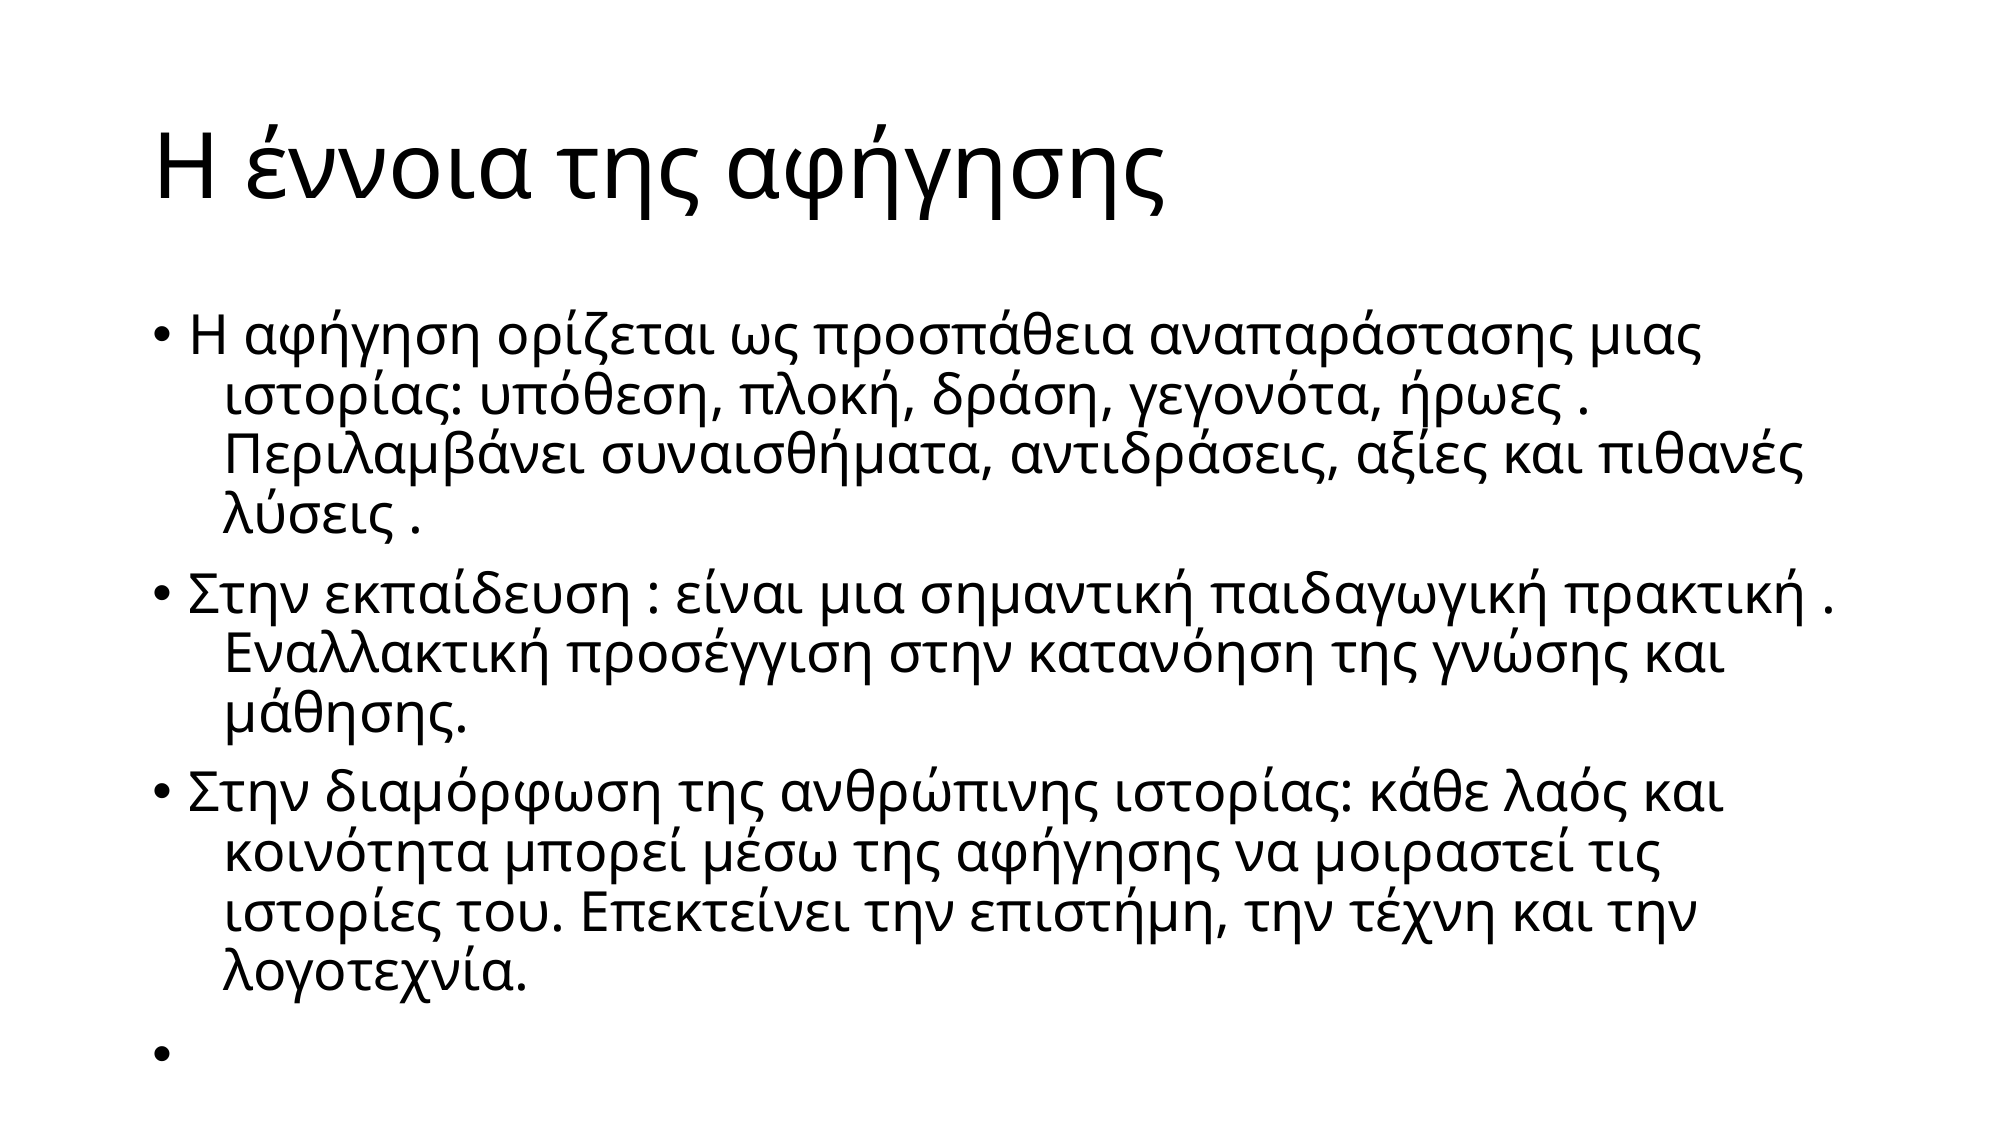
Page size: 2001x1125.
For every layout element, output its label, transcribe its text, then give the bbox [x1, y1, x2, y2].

title Η έννοια της αφήγησης [137, 59, 1863, 278]
list Η αφήγηση ορίζεται ως προσπάθεια αναπαράστασης μιας ιστορίας: υπόθεση, πλοκή, δράση, γεγονότα, ήρωες . Περιλαμβάνει συναισθήματα, αντιδράσεις, αξίες και πιθανές λύσεις . Στην εκπαίδευση : είναι μια σημαντική παιδαγωγική πρακτική . Εναλλακτική προσέγγιση στην κατανόηση της γνώσης και μάθησης. Στην διαμόρφωση της ανθρώπινης ιστορίας: κάθε λαός και κοινότητα μπορεί μέσω της αφήγησης να μοιραστεί τις ιστορίες του. Επεκτείνει την επιστήμη, την τέχνη και την λογοτεχνία. [137, 299, 1863, 1014]
